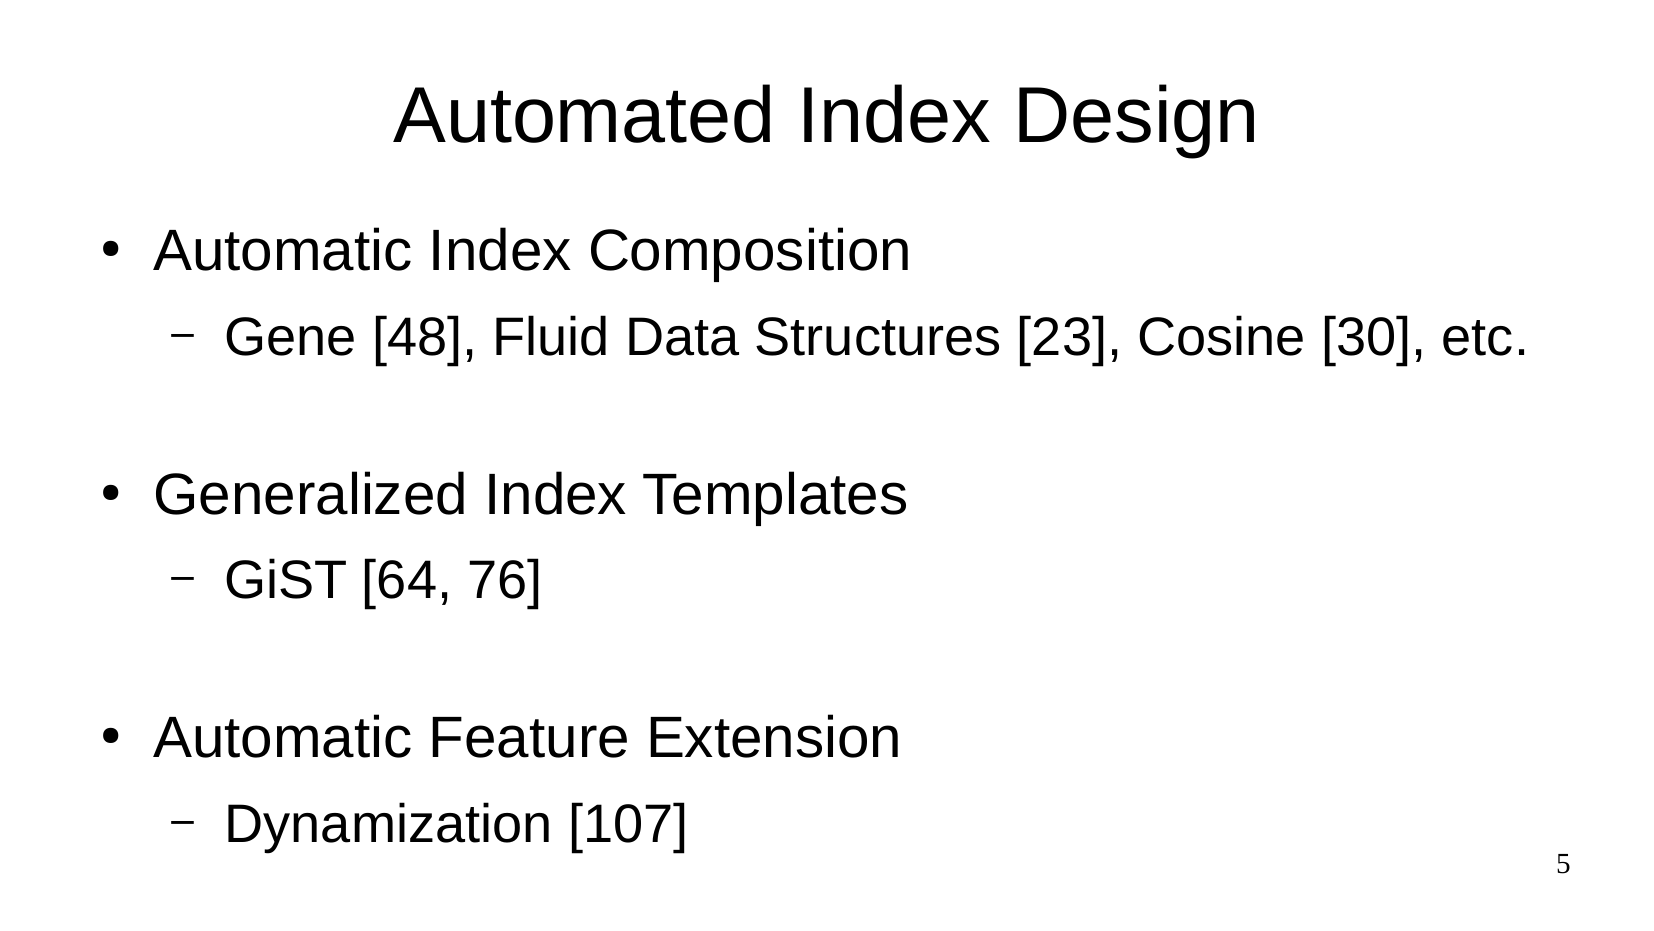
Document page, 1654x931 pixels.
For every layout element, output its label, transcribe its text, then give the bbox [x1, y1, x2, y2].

title Automated Index Design [82, 37, 1571, 193]
list Automatic Index Composition Gene [48], Fluid Data Structures [23], Cosine [30], etc. Generalized Index Templates GiST [64, 76] Automatic Feature Extension Dynamization [107] [82, 217, 1571, 931]
